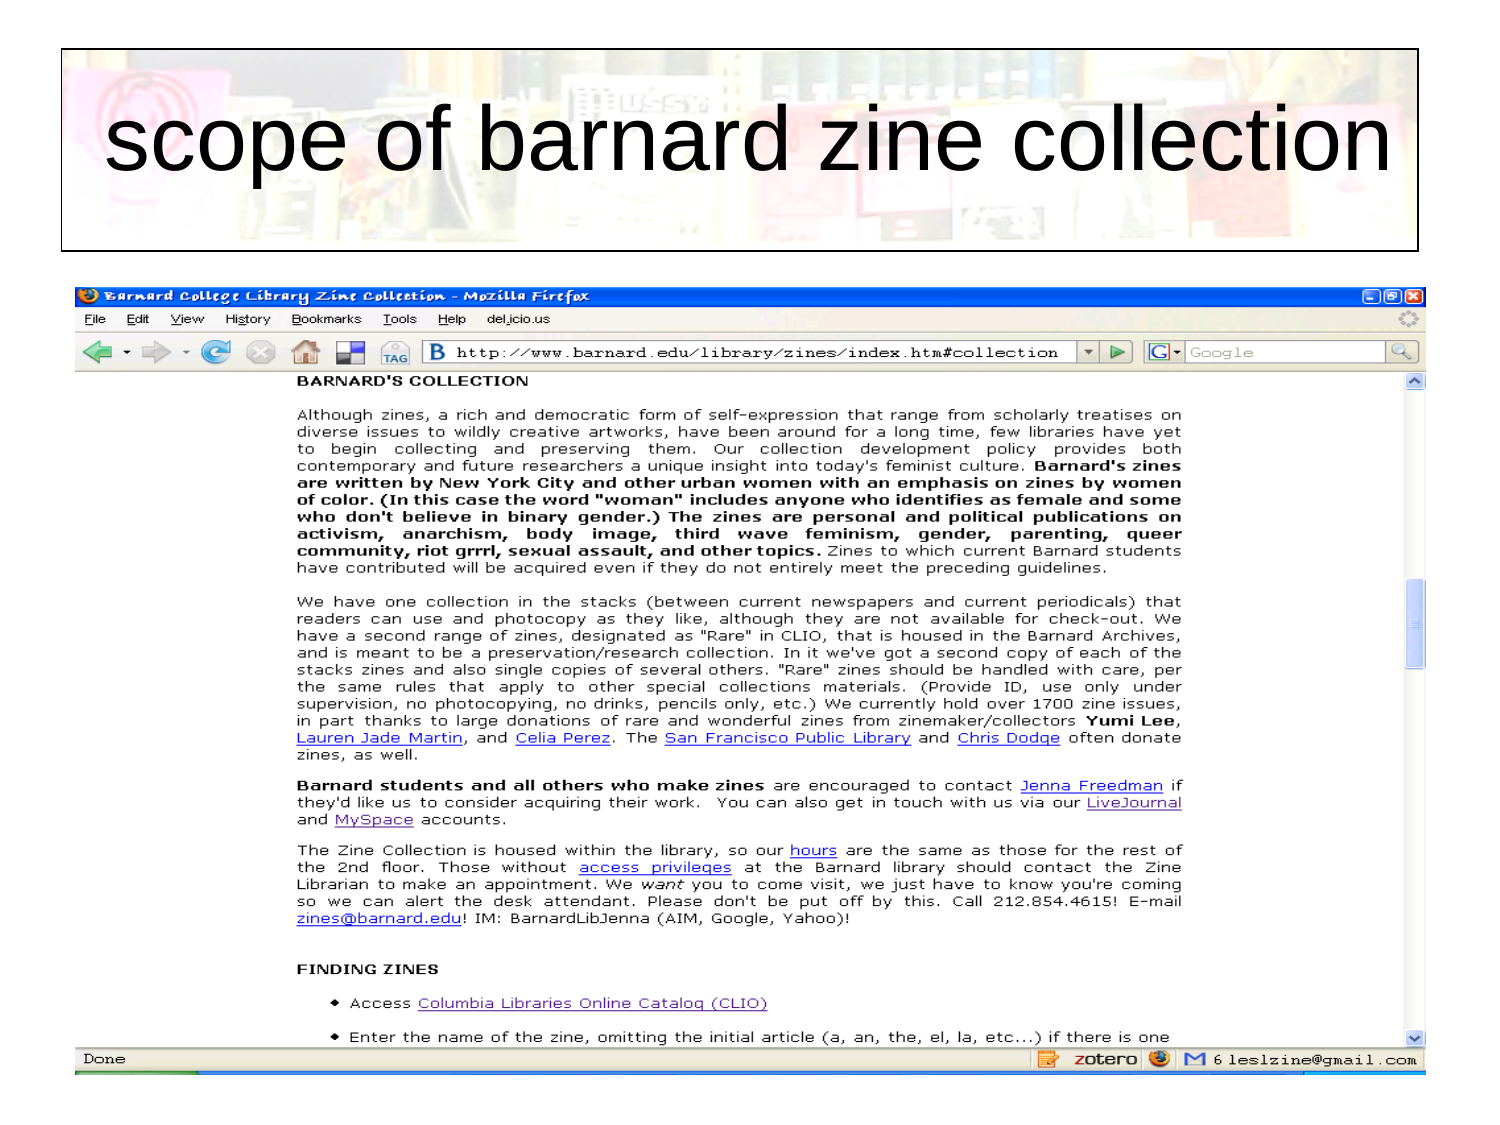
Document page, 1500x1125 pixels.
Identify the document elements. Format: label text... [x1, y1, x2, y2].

picture [62, 50, 1418, 250]
picture [75, 287, 1426, 1075]
title scope of barnard zine collection [75, 45, 1426, 233]
